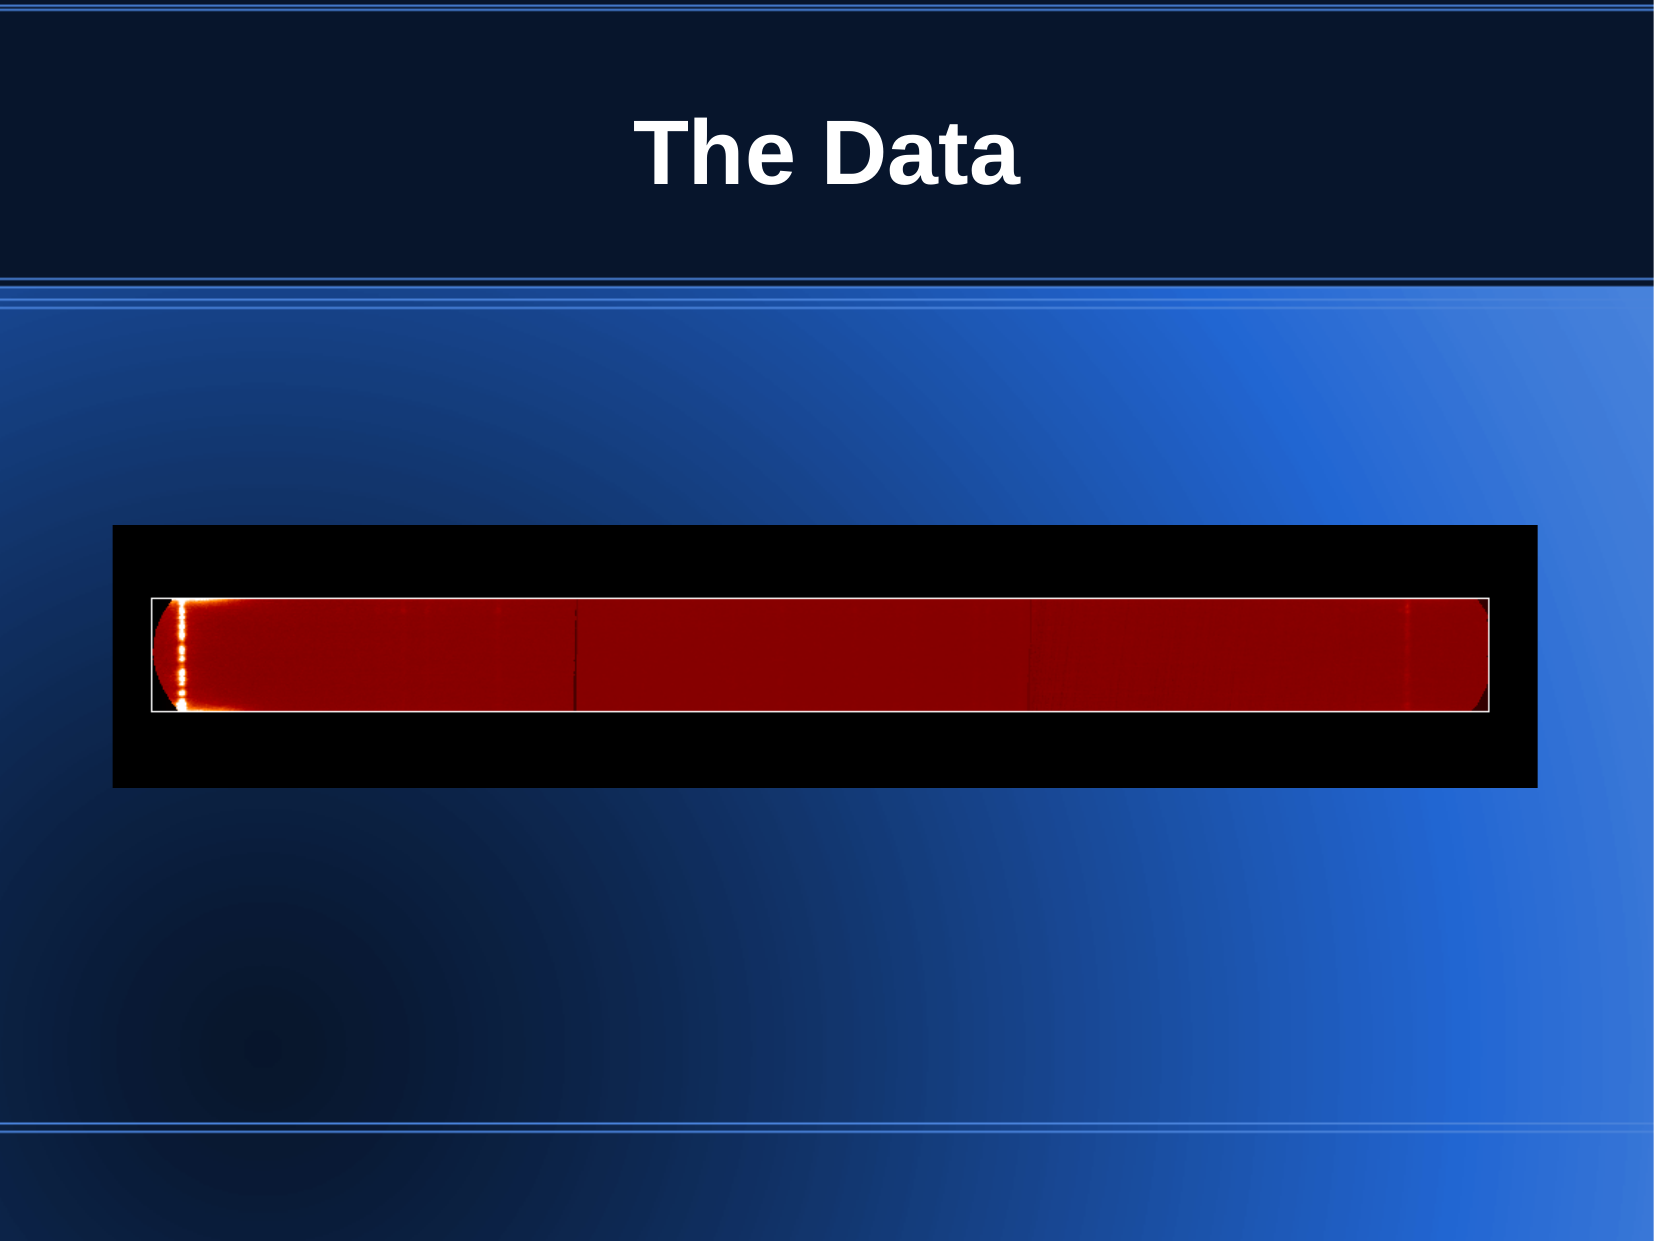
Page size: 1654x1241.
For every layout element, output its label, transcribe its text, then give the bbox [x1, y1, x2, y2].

picture [0, 0, 1654, 1241]
title The Data [82, 56, 1571, 250]
